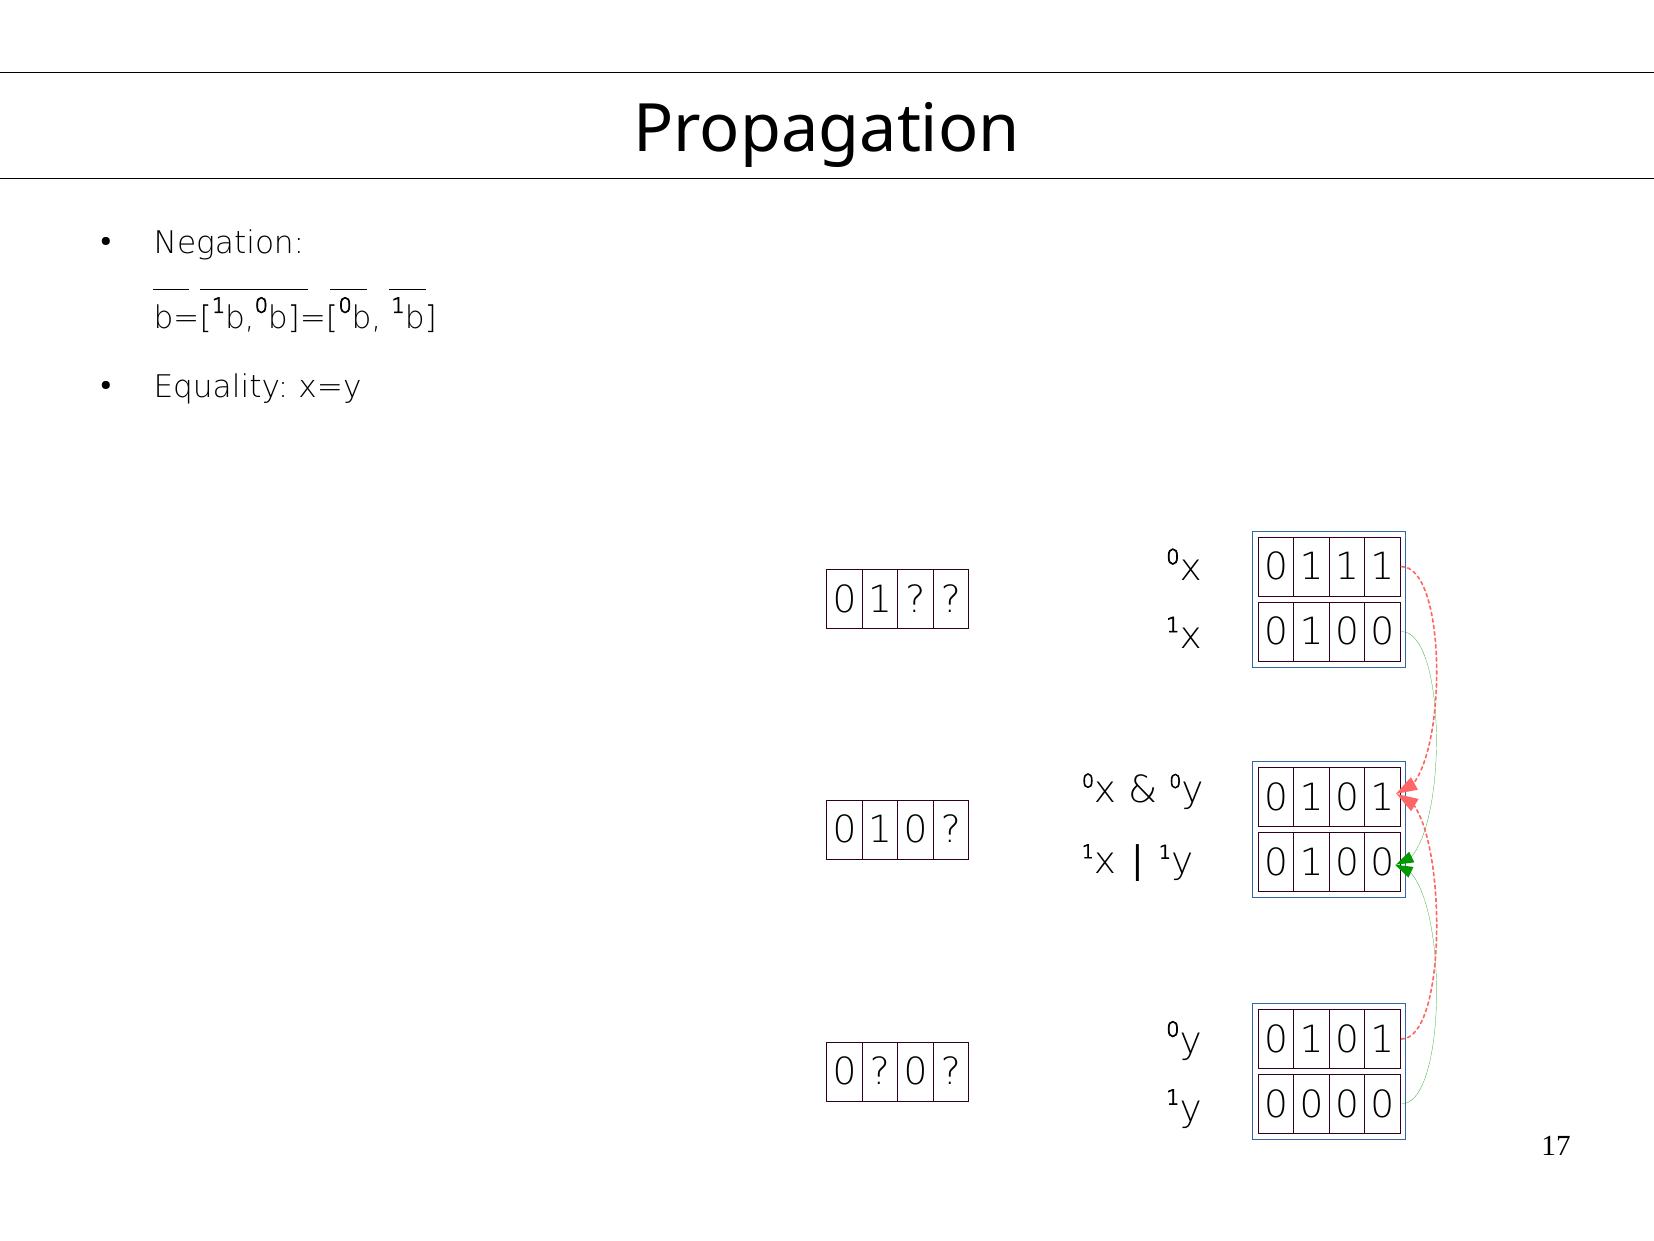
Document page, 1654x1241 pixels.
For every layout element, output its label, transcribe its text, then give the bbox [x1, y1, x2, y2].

text_box 1 [1293, 602, 1329, 662]
text_box 0 [1293, 1074, 1329, 1134]
text_box 0 [826, 1042, 862, 1102]
text_box 0x [1151, 534, 1218, 600]
text_box 0 [1364, 602, 1401, 662]
text_box 0 [1329, 1074, 1364, 1134]
text_box 1 [1329, 537, 1364, 597]
text_box 1 [1364, 1009, 1401, 1069]
text_box 0 [1258, 767, 1293, 827]
text_box Propagation [0, 72, 1654, 166]
text_box 0 [1258, 832, 1293, 892]
text_box 0 [897, 800, 933, 860]
text_box 0 [1329, 602, 1364, 662]
text_box 1x [1151, 602, 1218, 668]
text_box 1 [862, 569, 897, 629]
text_box 0 [1258, 1074, 1293, 1134]
text_box 0 [826, 800, 862, 860]
text_box 0 [897, 1042, 933, 1102]
text_box 0 [1364, 832, 1401, 892]
text_box 0 [1364, 1074, 1401, 1134]
text_box 0 [1258, 1009, 1293, 1069]
text_box 1 [1293, 537, 1329, 597]
text_box ? [862, 1042, 897, 1102]
text_box ? [933, 800, 969, 860]
text_box 1y [1151, 1075, 1218, 1141]
text_box 1 [1293, 767, 1329, 827]
text_box 1 [1293, 1009, 1329, 1069]
text_box ? [933, 569, 969, 629]
text_box 0 [1258, 602, 1293, 662]
text_box 0 [1329, 1009, 1364, 1069]
list Negation: b=[1b,0b]=[0b, 1b] Equality: x=y [82, 224, 1241, 1193]
text_box ? [933, 1042, 969, 1102]
text_box 1 [862, 800, 897, 860]
text_box 1 [1364, 537, 1401, 597]
text_box 0 [826, 569, 862, 629]
text_box 1 [1364, 767, 1401, 827]
text_box 0 [1329, 832, 1364, 892]
text_box 0y [1151, 1007, 1218, 1073]
text_box 1 [1293, 832, 1329, 892]
text_box 1x ∣ 1y [1081, 838, 1229, 904]
text_box 0 [1329, 767, 1364, 827]
text_box ? [897, 569, 933, 629]
text_box 0x & 0y [1082, 767, 1229, 833]
text_box 0 [1258, 537, 1293, 597]
